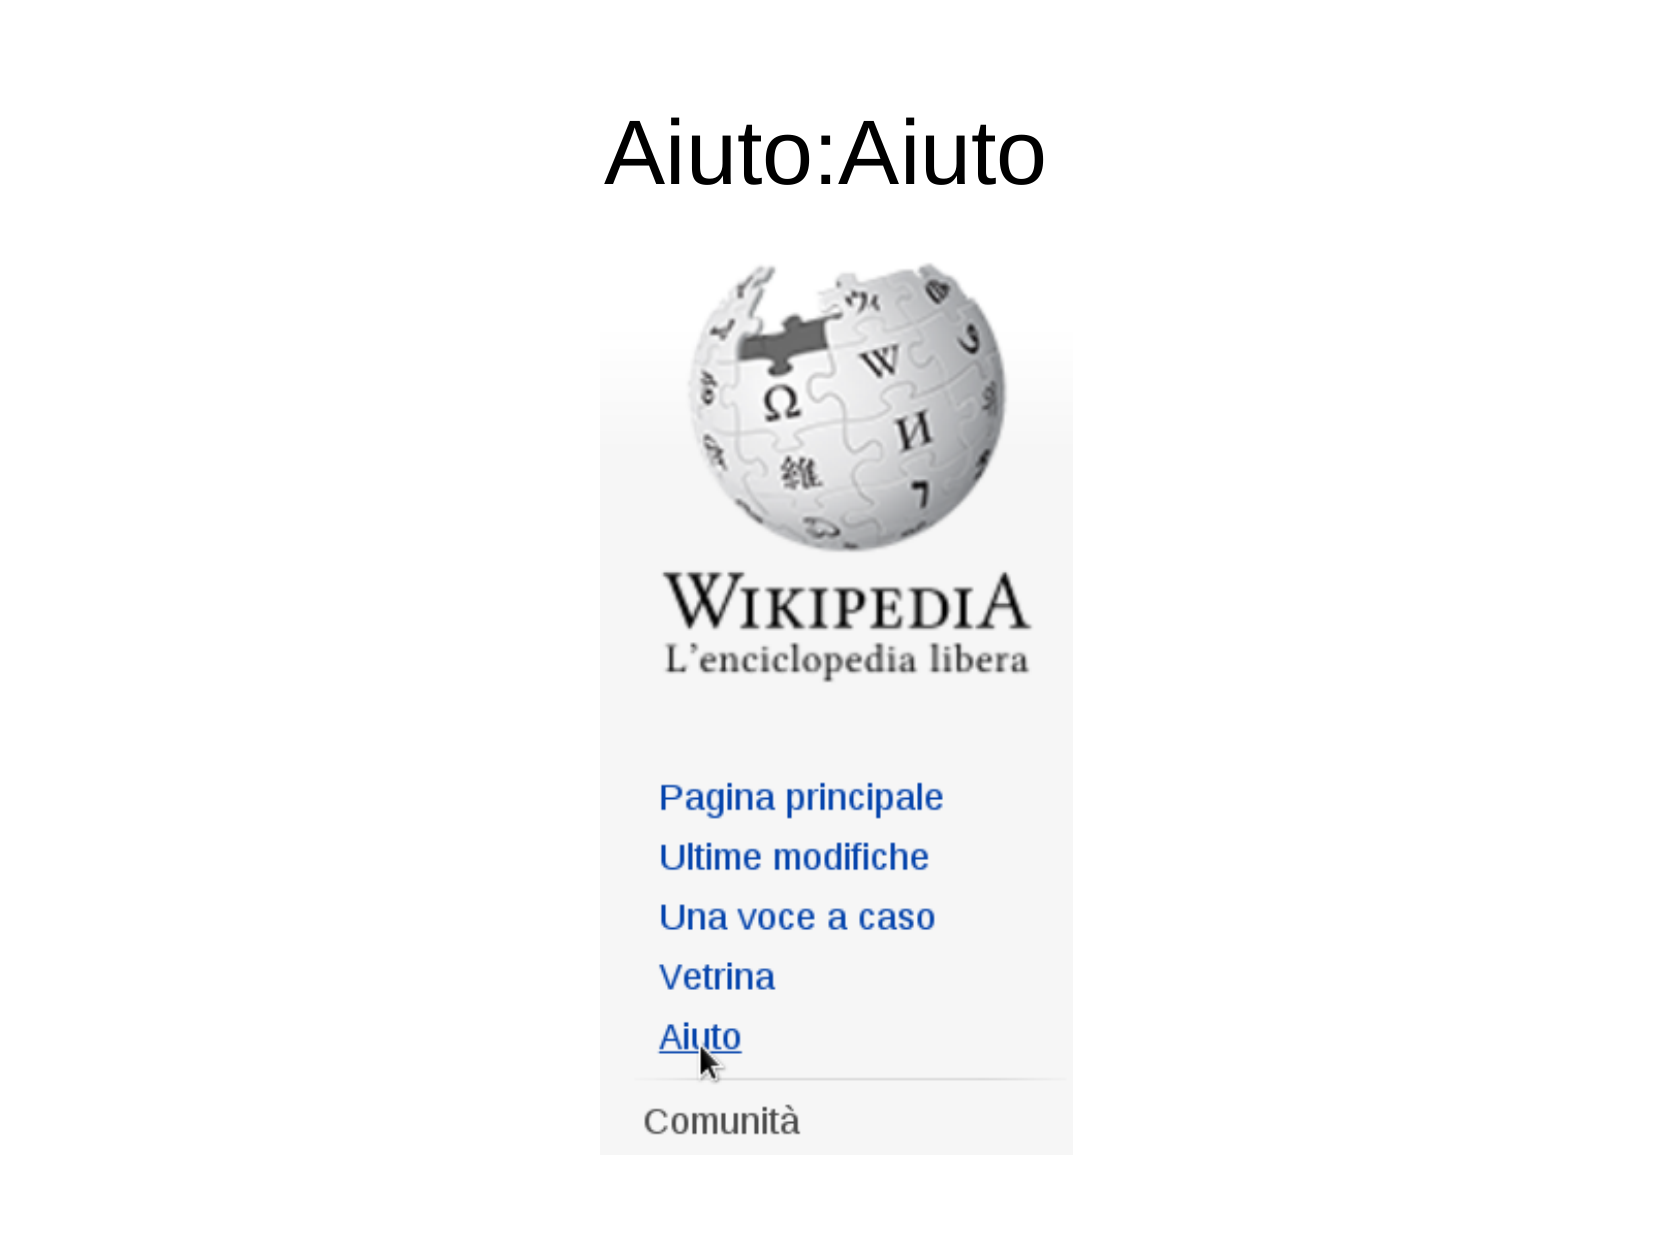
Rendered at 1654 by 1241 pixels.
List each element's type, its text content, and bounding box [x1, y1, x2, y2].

title Aiuto:Aiuto [82, 49, 1571, 257]
picture [600, 247, 1073, 1156]
